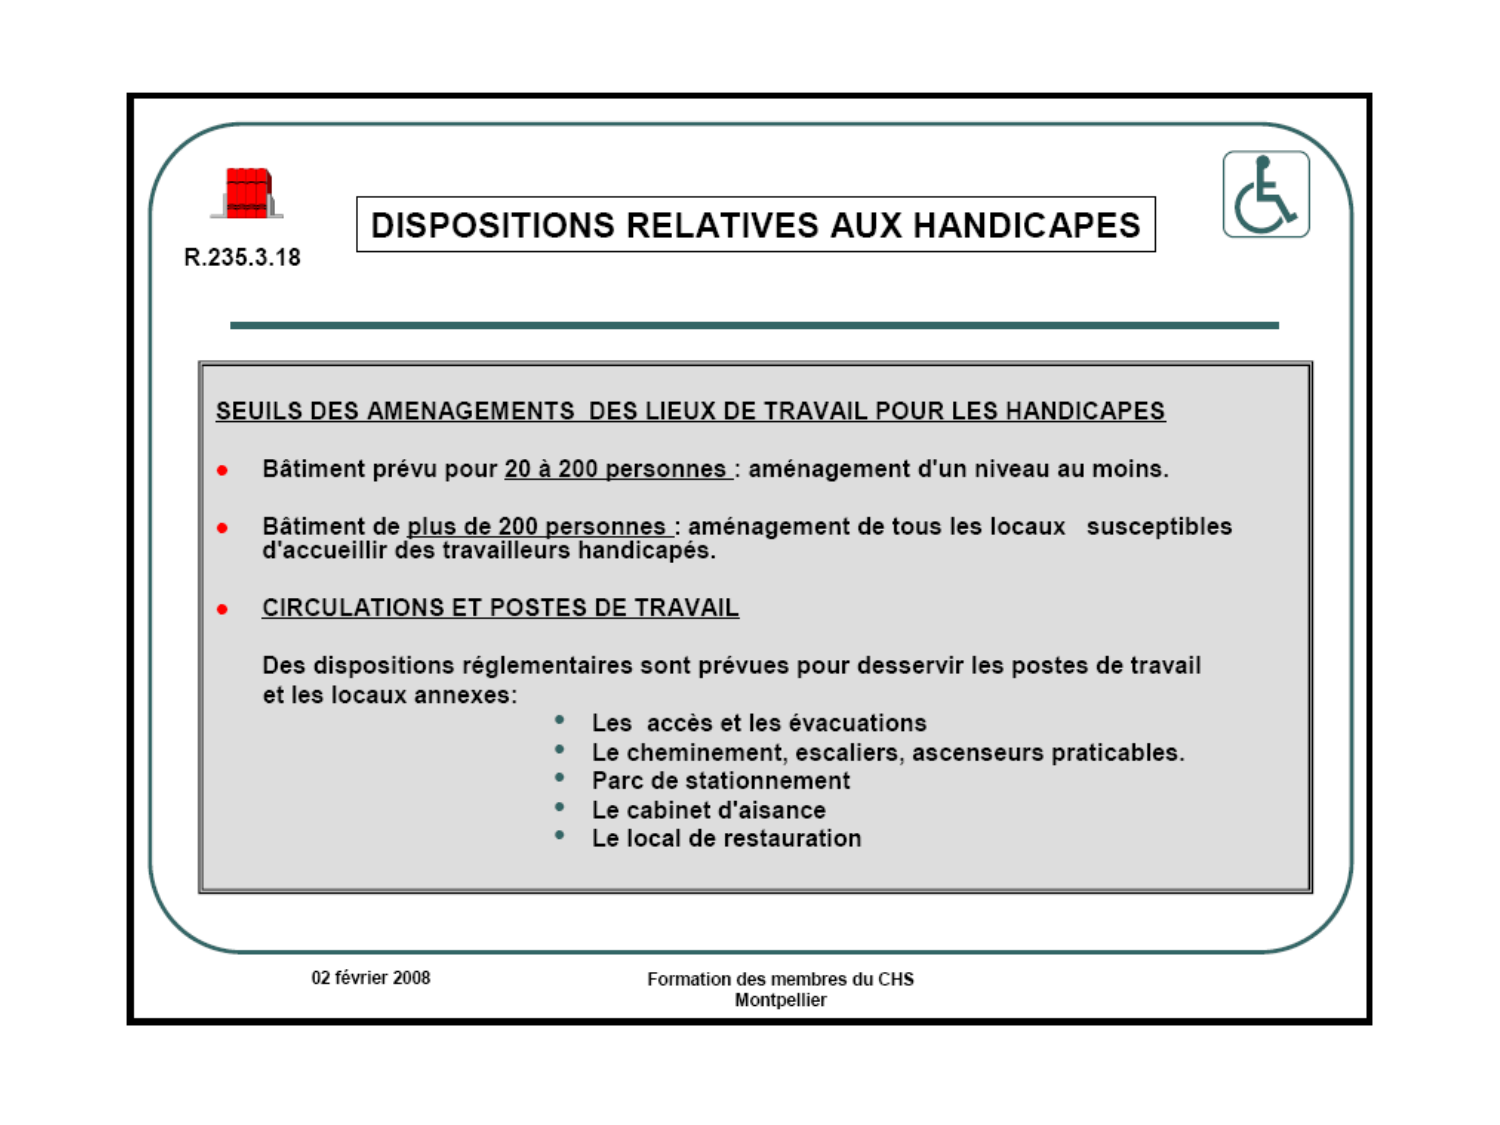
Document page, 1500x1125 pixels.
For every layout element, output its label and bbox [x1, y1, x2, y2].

picture [115, 87, 1385, 1038]
